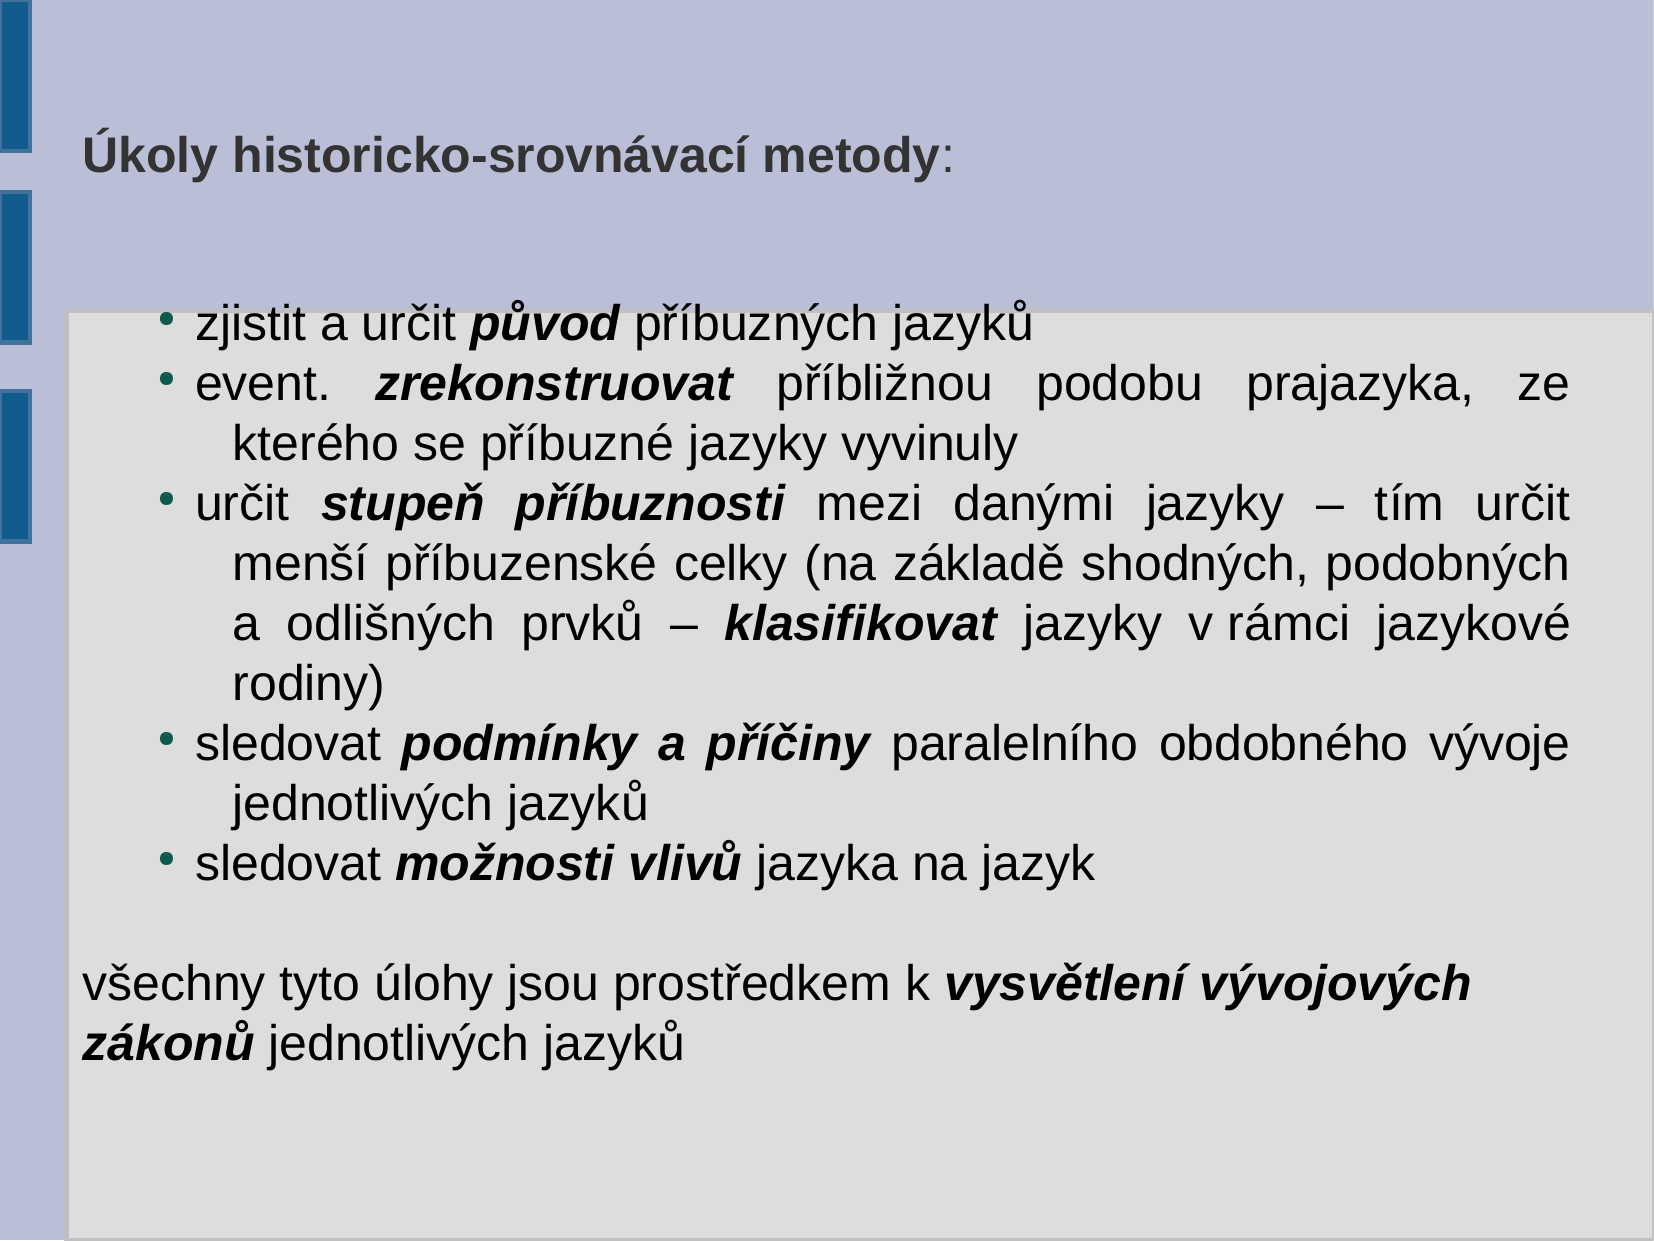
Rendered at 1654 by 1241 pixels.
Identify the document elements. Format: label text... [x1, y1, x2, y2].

list zjistit a určit původ příbuzných jazyků event. zrekonstruovat příbližnou podobu prajazyka, ze kterého se příbuzné jazyky vyvinuly určit stupeň příbuznosti mezi danými jazyky – tím určit menší příbuzenské celky (na základě shodných, podobných a odlišných prvků – klasifikovat jazyky v rámci jazykové rodiny) sledovat podmínky a příčiny paralelního obdobného vývoje jednotlivých jazyků sledovat možnosti vlivů jazyka na jazyk všechny tyto úlohy jsou prostředkem k vysvětlení vývojových zákonů jednotlivých jazyků [82, 290, 1571, 1204]
title Úkoly historicko-srovnávací metody: [82, 49, 1571, 257]
